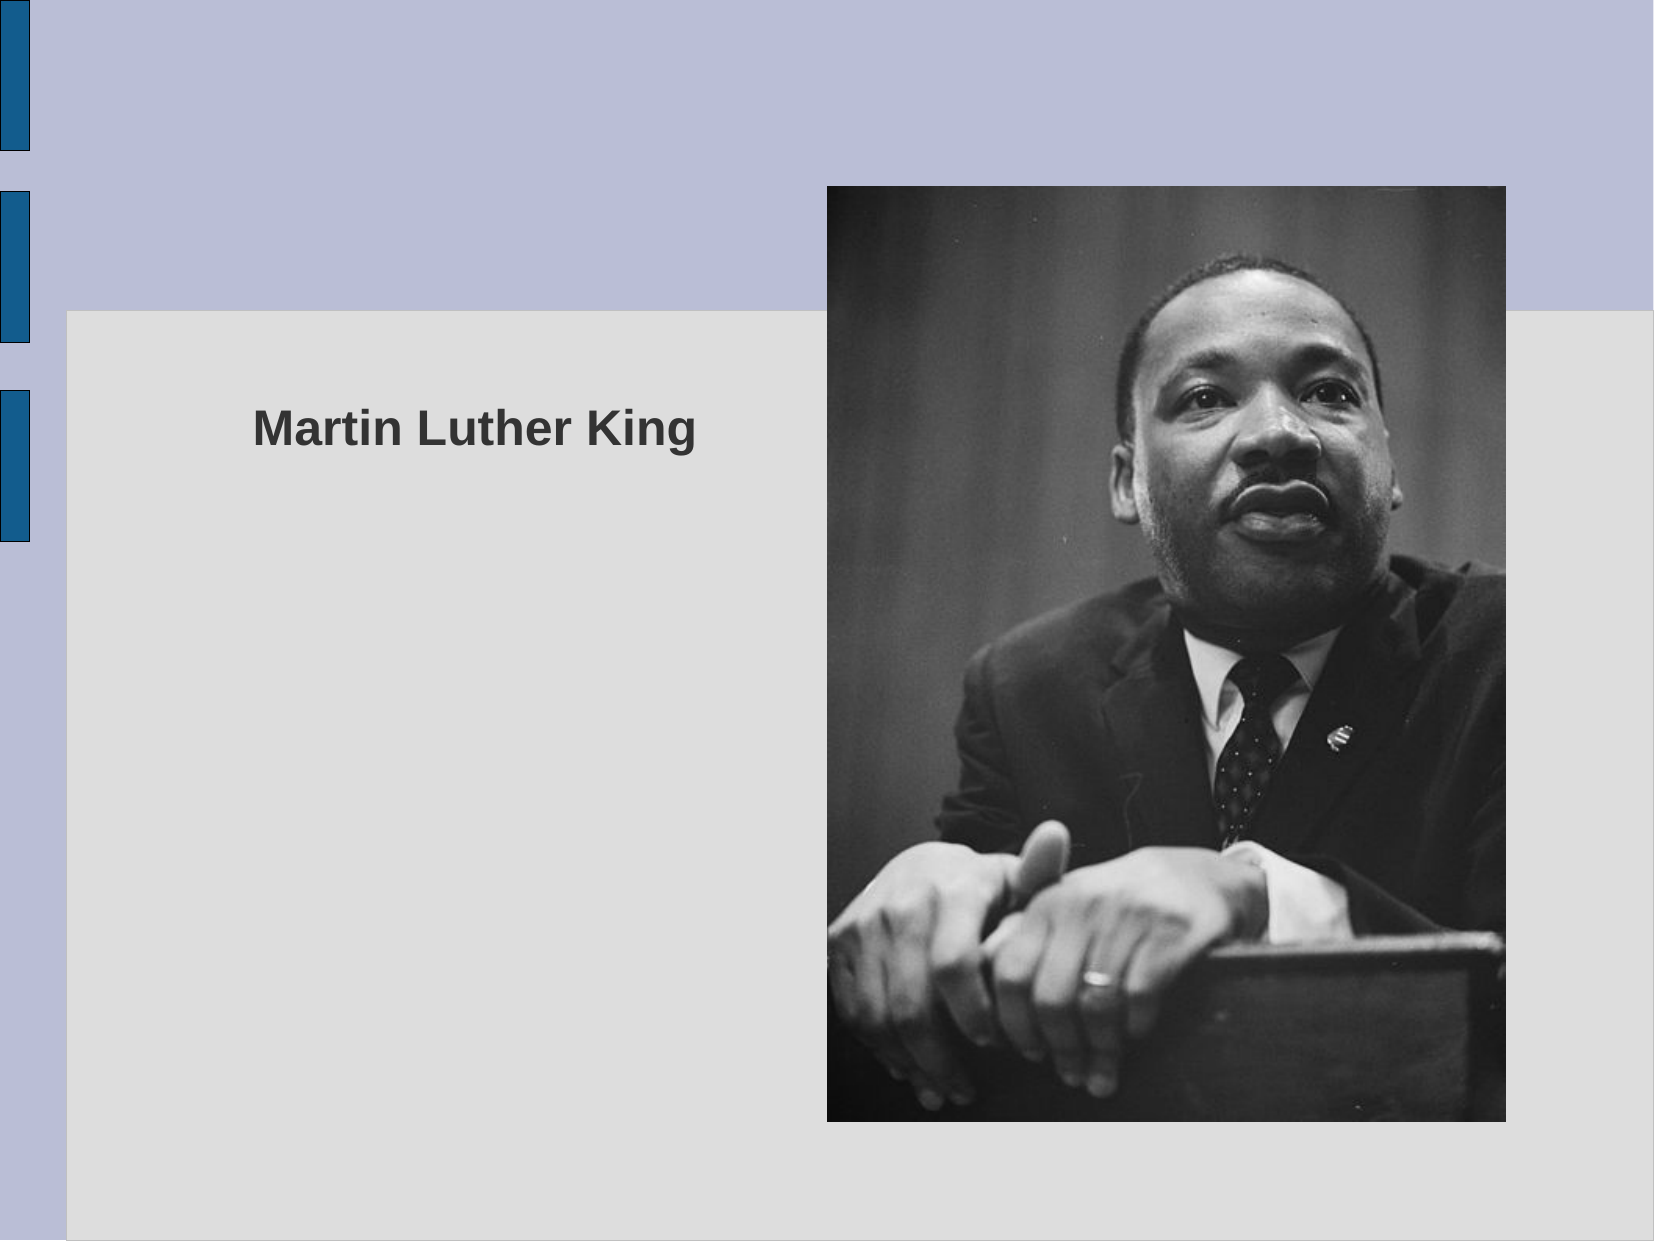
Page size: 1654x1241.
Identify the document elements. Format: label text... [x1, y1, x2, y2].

title Martin Luther King [0, 324, 827, 532]
picture [827, 186, 1506, 1123]
